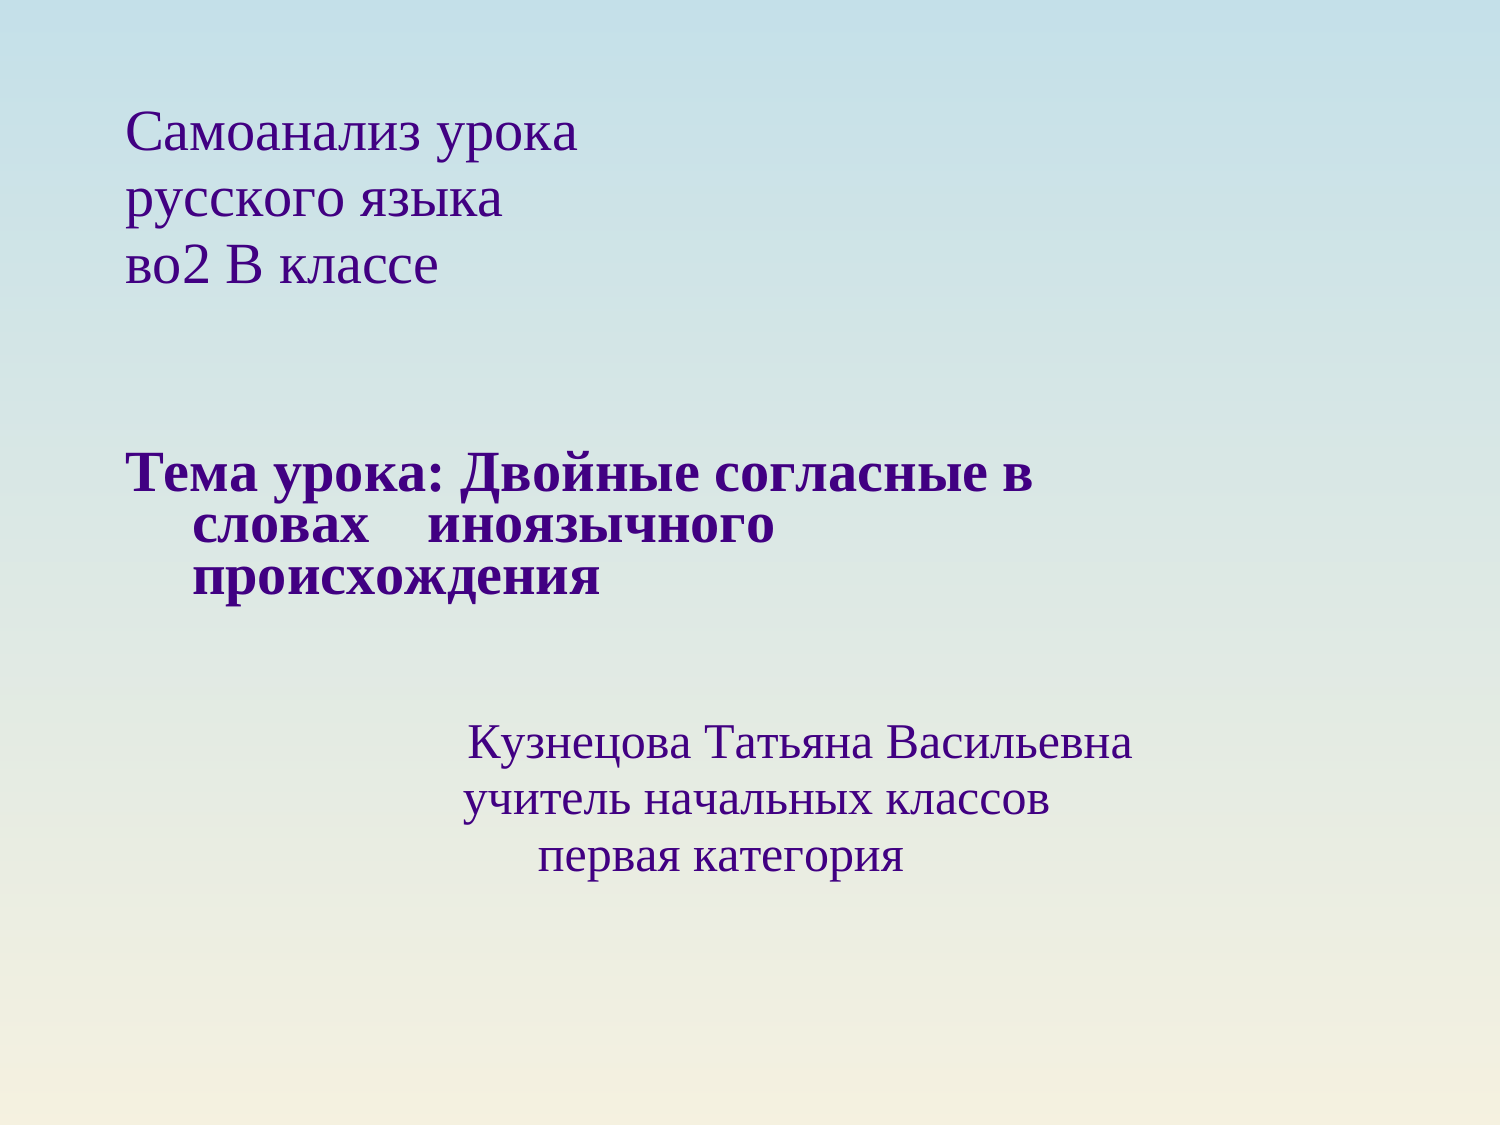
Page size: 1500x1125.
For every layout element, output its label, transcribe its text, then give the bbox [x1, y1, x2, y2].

list Самоанализ урока русского языка во2 В классе Тема урока: Двойные согласные в словах иноязычного происхождения Кузнецова Татьяна Васильевна учитель начальных классов первая категория [88, 101, 1439, 1125]
